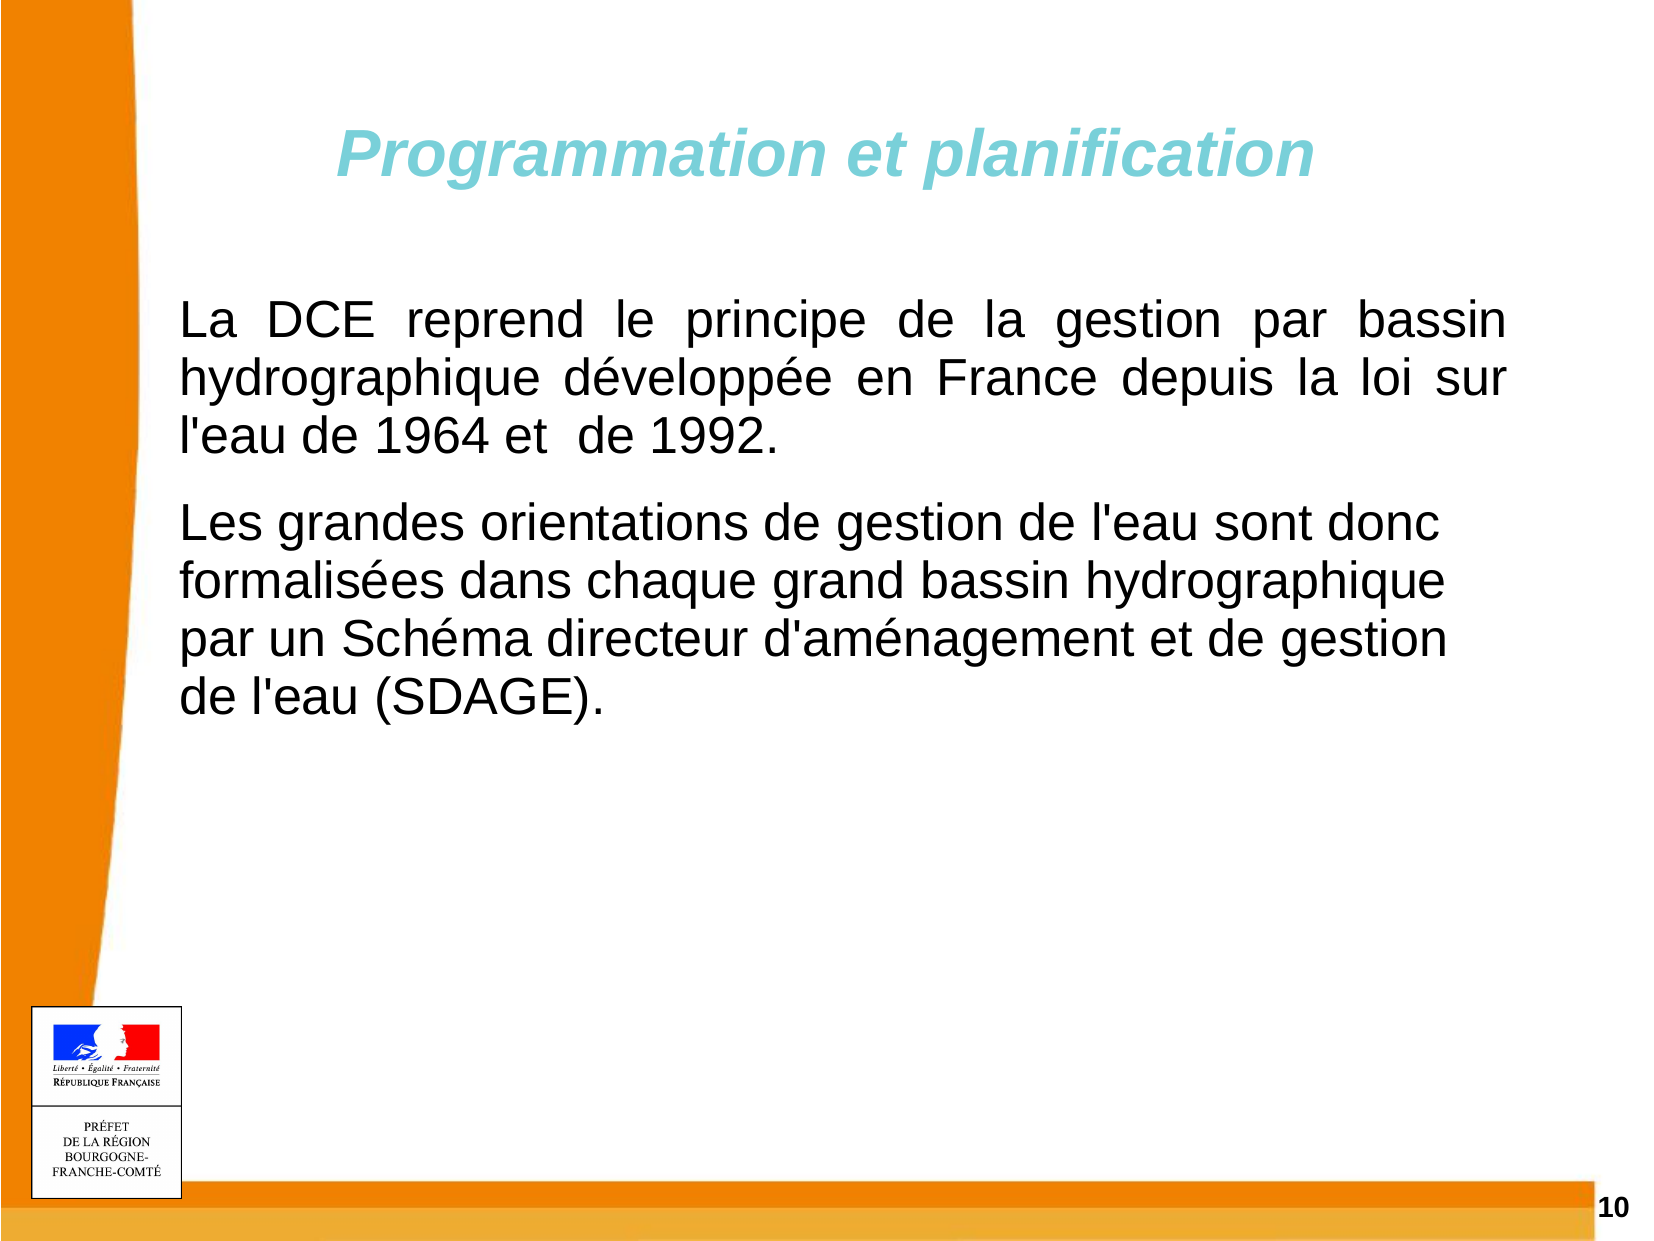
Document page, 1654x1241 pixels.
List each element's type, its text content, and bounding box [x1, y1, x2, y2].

list La DCE reprend le principe de la gestion par bassin hydrographique développée en France depuis la loi sur l'eau de 1964 et de 1992. Les grandes orientations de gestion de l'eau sont donc formalisées dans chaque grand bassin hydrographique par un Schéma directeur d'aménagement et de gestion de l'eau (SDAGE). [179, 290, 1509, 1010]
title Programmation et planification [82, 49, 1571, 257]
picture [1, 0, 1654, 1241]
